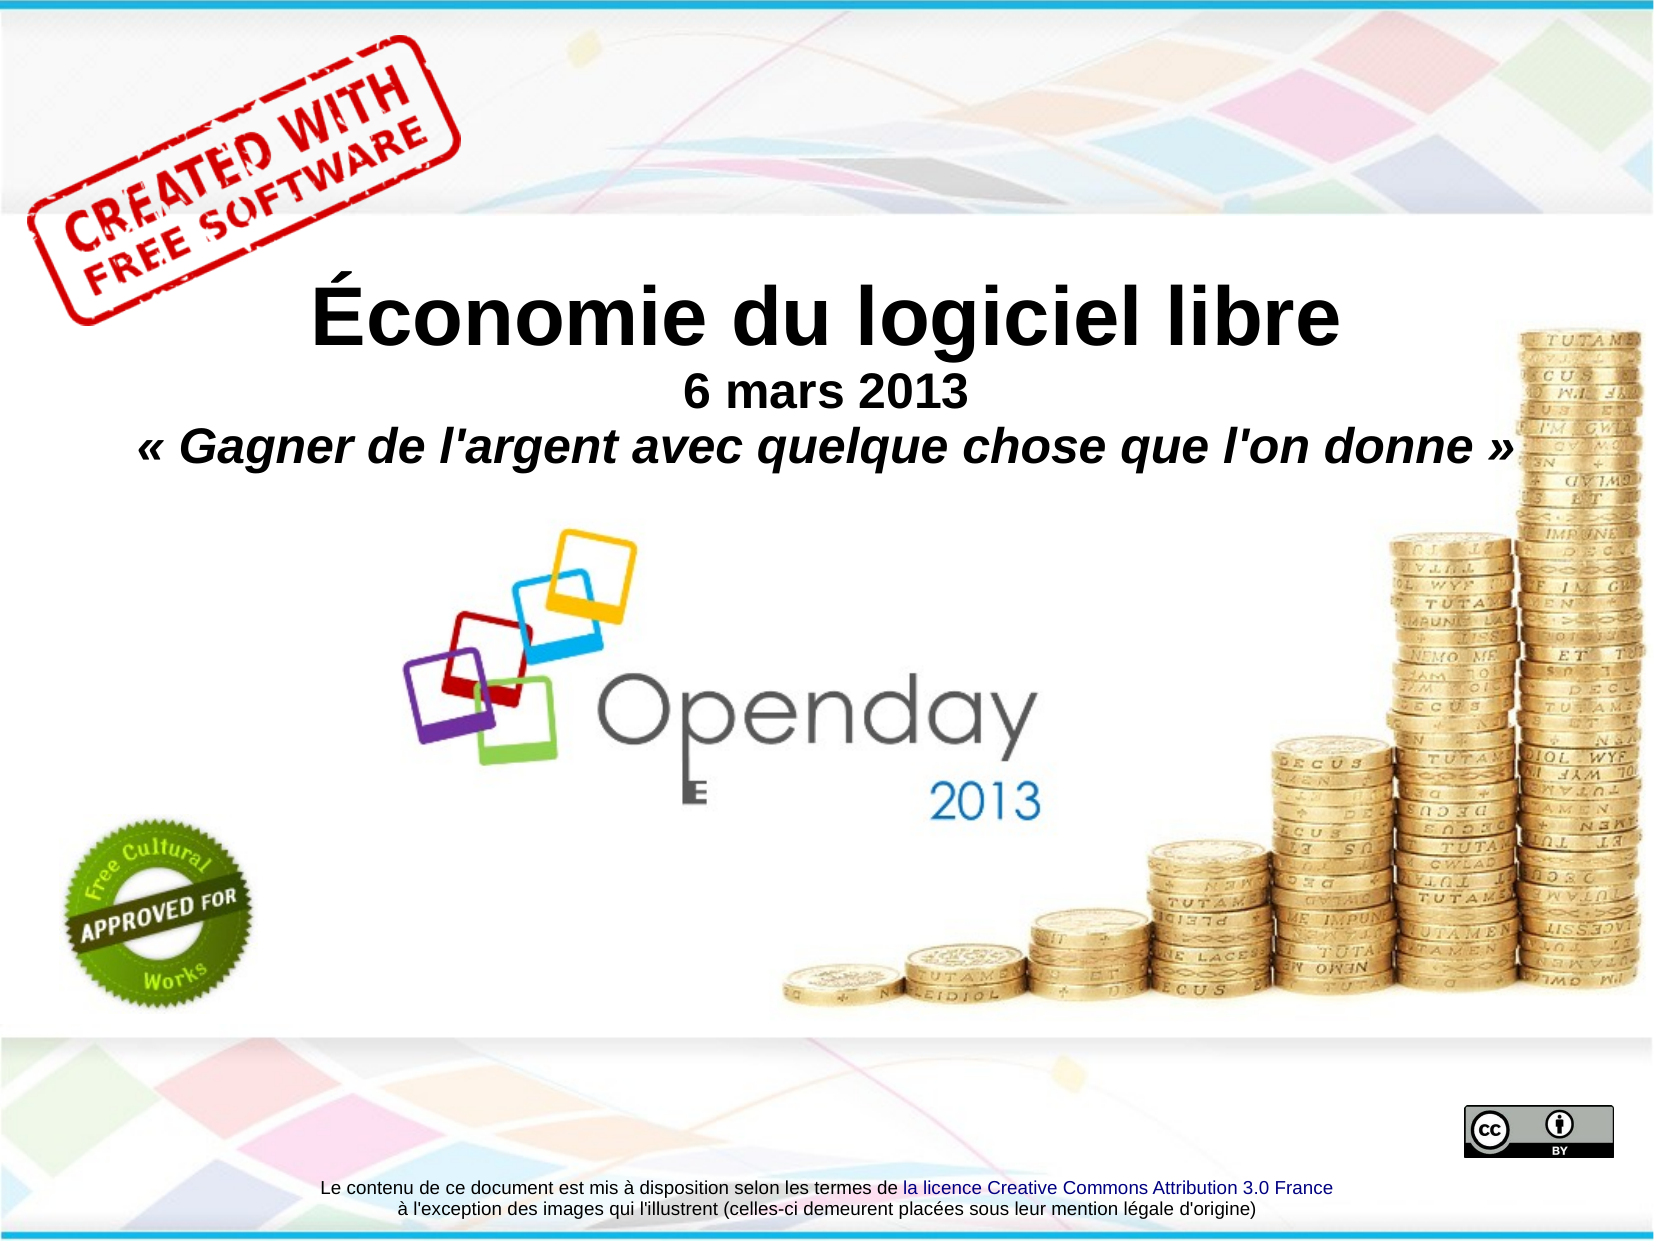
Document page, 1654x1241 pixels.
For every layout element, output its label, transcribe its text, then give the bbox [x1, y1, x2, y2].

picture [0, 295, 1654, 1241]
picture [59, 814, 258, 1014]
subtitle Économie du logiciel libre 6 mars 2013 « Gagner de l'argent avec quelque chose que l'on donne » [82, 236, 1571, 508]
picture [0, 0, 1654, 326]
